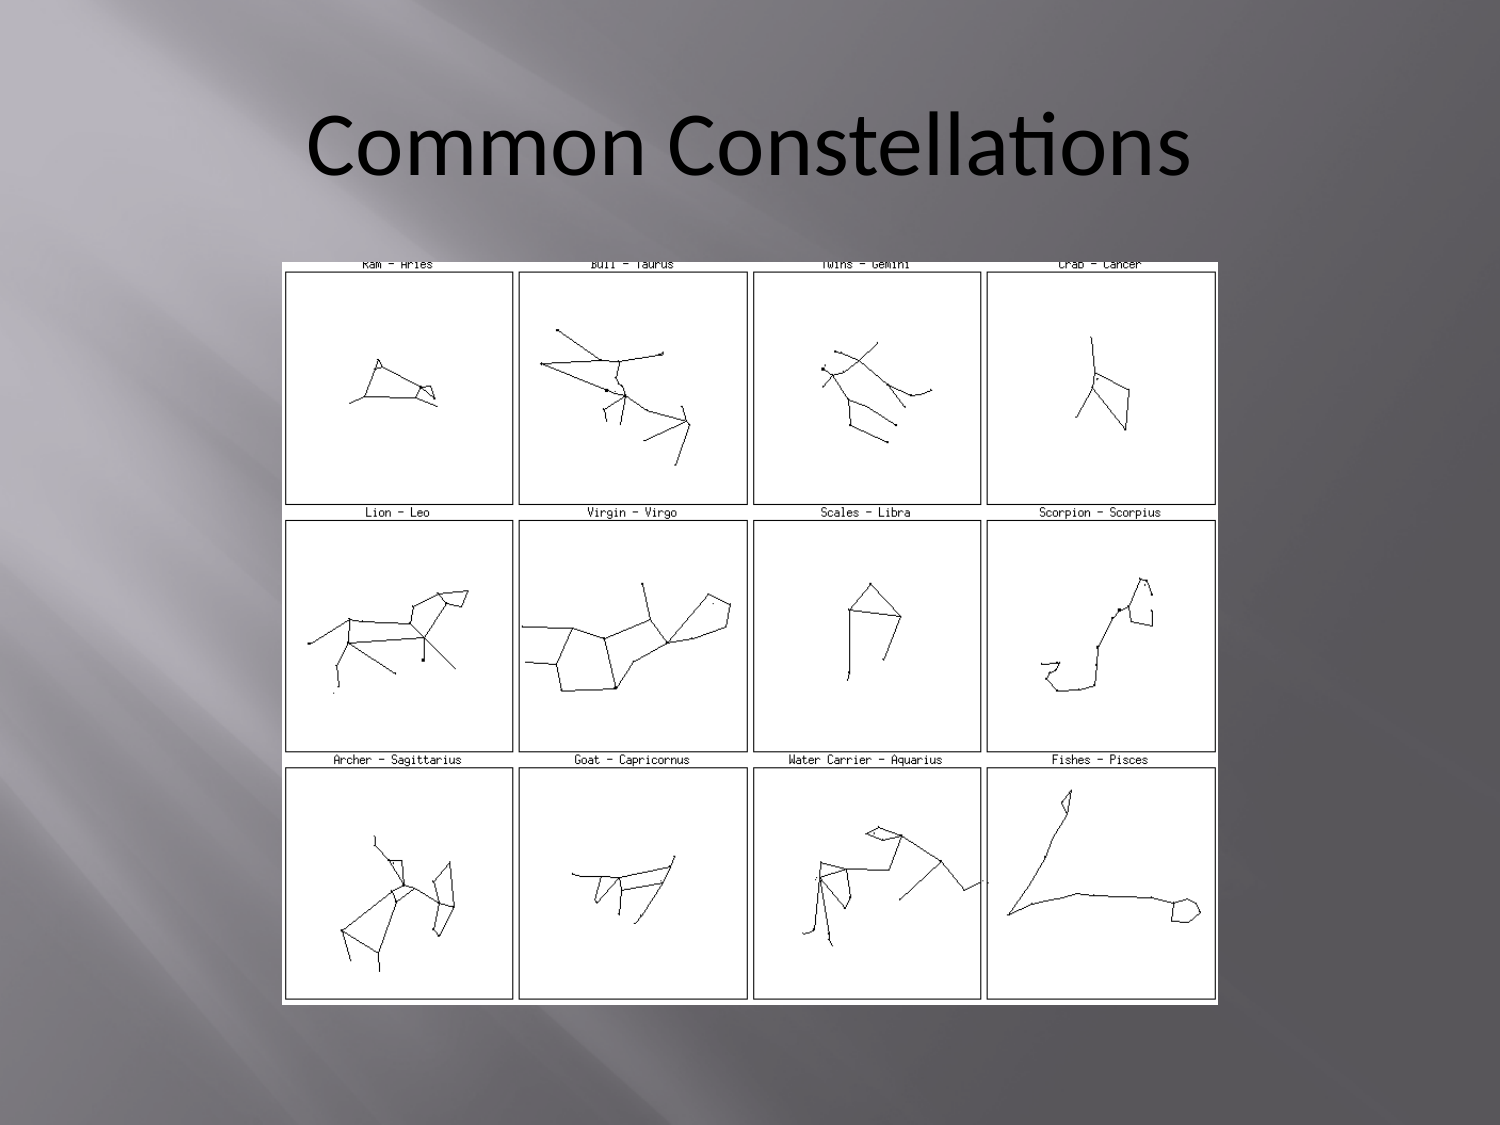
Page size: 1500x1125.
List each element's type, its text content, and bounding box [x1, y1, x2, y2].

picture [282, 262, 1218, 1005]
text_box Common Constellations [75, 45, 1426, 233]
